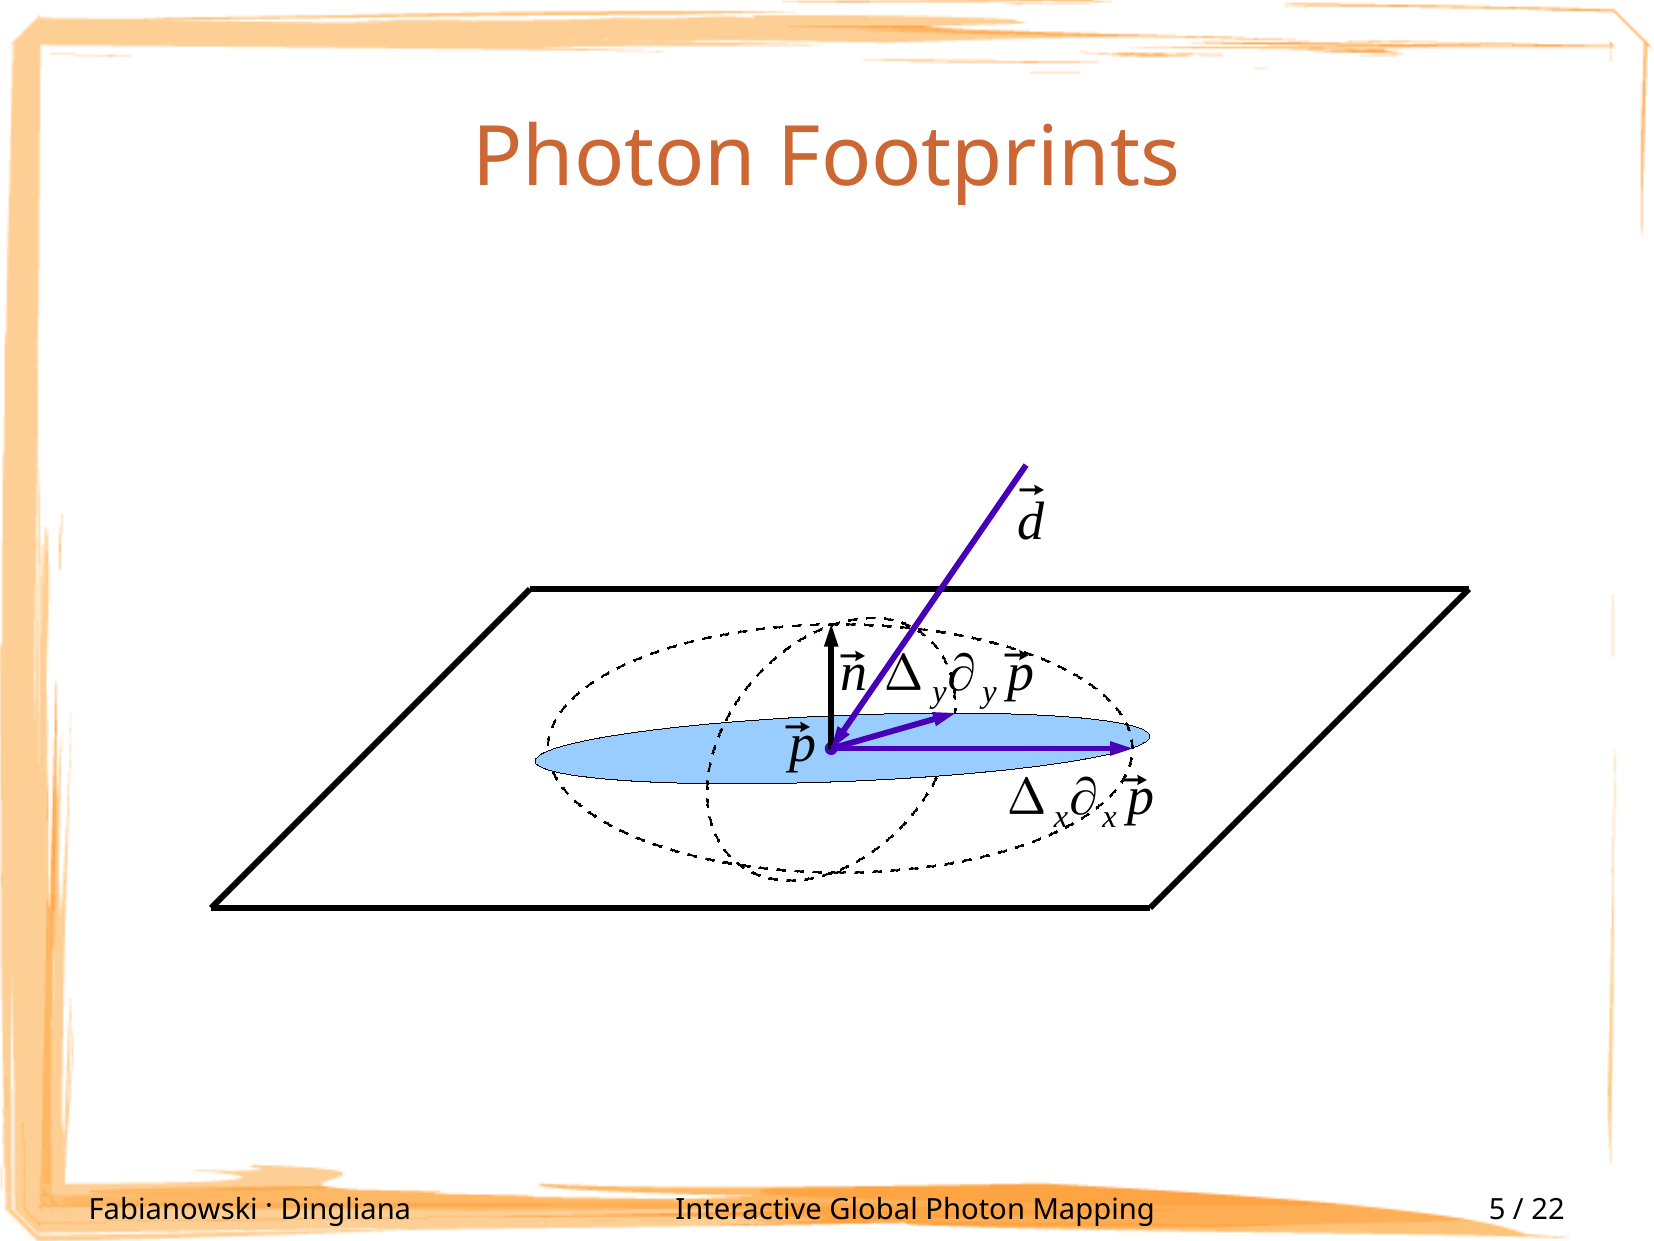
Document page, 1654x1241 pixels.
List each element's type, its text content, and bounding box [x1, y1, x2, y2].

text_box [738, 630, 748, 634]
text_box [997, 849, 1007, 854]
text_box [684, 640, 695, 645]
text_box [1088, 683, 1098, 690]
text_box [898, 821, 907, 830]
text_box [1095, 802, 1104, 810]
text_box [885, 834, 894, 842]
text_box [603, 820, 613, 827]
text_box [535, 710, 1150, 790]
text_box [1006, 645, 1016, 651]
text_box [756, 668, 764, 677]
text_box [734, 696, 741, 706]
text_box [804, 877, 814, 881]
text_box [758, 866, 768, 870]
chart [885, 642, 1040, 710]
text_box [736, 861, 751, 869]
text_box [585, 681, 595, 688]
text_box [708, 816, 713, 826]
text_box [871, 846, 880, 853]
text_box [687, 853, 697, 858]
text_box [813, 627, 823, 634]
text_box [768, 877, 778, 881]
text_box [756, 627, 766, 631]
text_box [1120, 774, 1127, 784]
text_box [828, 621, 840, 627]
text_box [864, 623, 874, 627]
text_box [1014, 844, 1024, 849]
text_box [848, 618, 858, 622]
text_box [702, 636, 712, 640]
text_box [917, 628, 928, 637]
text_box [1024, 651, 1034, 657]
text_box [559, 704, 567, 713]
text_box [1103, 694, 1111, 702]
text_box [884, 617, 894, 622]
text_box [989, 641, 999, 646]
text_box [650, 650, 660, 655]
text_box [561, 786, 569, 795]
text_box [1080, 813, 1090, 820]
text_box [1115, 707, 1123, 716]
text_box [769, 656, 777, 664]
text_box [1041, 657, 1051, 663]
text_box [714, 833, 720, 843]
text_box [744, 682, 752, 691]
text_box [751, 871, 761, 877]
text_box [1048, 830, 1058, 837]
text_box [725, 711, 732, 721]
text_box [633, 656, 643, 662]
text_box [1031, 837, 1041, 843]
text_box [944, 861, 954, 866]
text_box [776, 868, 786, 872]
text_box [722, 861, 732, 865]
text_box [1073, 673, 1083, 680]
text_box [783, 645, 792, 653]
text_box [856, 856, 865, 863]
text_box [551, 719, 557, 728]
text_box [900, 621, 911, 629]
text_box [720, 632, 730, 637]
text_box [652, 842, 663, 848]
chart [838, 642, 874, 702]
text_box [936, 630, 946, 634]
text_box [587, 810, 597, 818]
text_box [635, 836, 645, 842]
picture [0, 0, 1654, 1241]
text_box [571, 691, 580, 700]
chart [1008, 766, 1160, 834]
text_box [926, 864, 936, 868]
text_box [601, 671, 610, 678]
text_box [619, 829, 629, 835]
text_box [882, 624, 892, 628]
text_box [667, 644, 677, 650]
title Photon Footprints [82, 49, 1571, 257]
text_box [1109, 789, 1117, 798]
text_box [723, 848, 731, 857]
text_box [797, 635, 807, 642]
text_box [705, 857, 715, 862]
text_box [921, 792, 929, 802]
text_box [670, 848, 680, 853]
text_box [962, 858, 972, 863]
text_box [1057, 665, 1067, 671]
text_box [1128, 757, 1133, 768]
text_box [910, 807, 918, 817]
text_box [812, 865, 849, 877]
text_box [573, 799, 583, 807]
text_box [773, 625, 784, 629]
text_box [971, 636, 982, 641]
text_box [547, 736, 551, 746]
text_box [616, 663, 626, 670]
chart [780, 713, 822, 773]
text_box [1065, 822, 1074, 829]
chart [1015, 482, 1052, 552]
text_box [954, 633, 964, 637]
text_box [979, 854, 990, 859]
text_box [890, 868, 900, 872]
